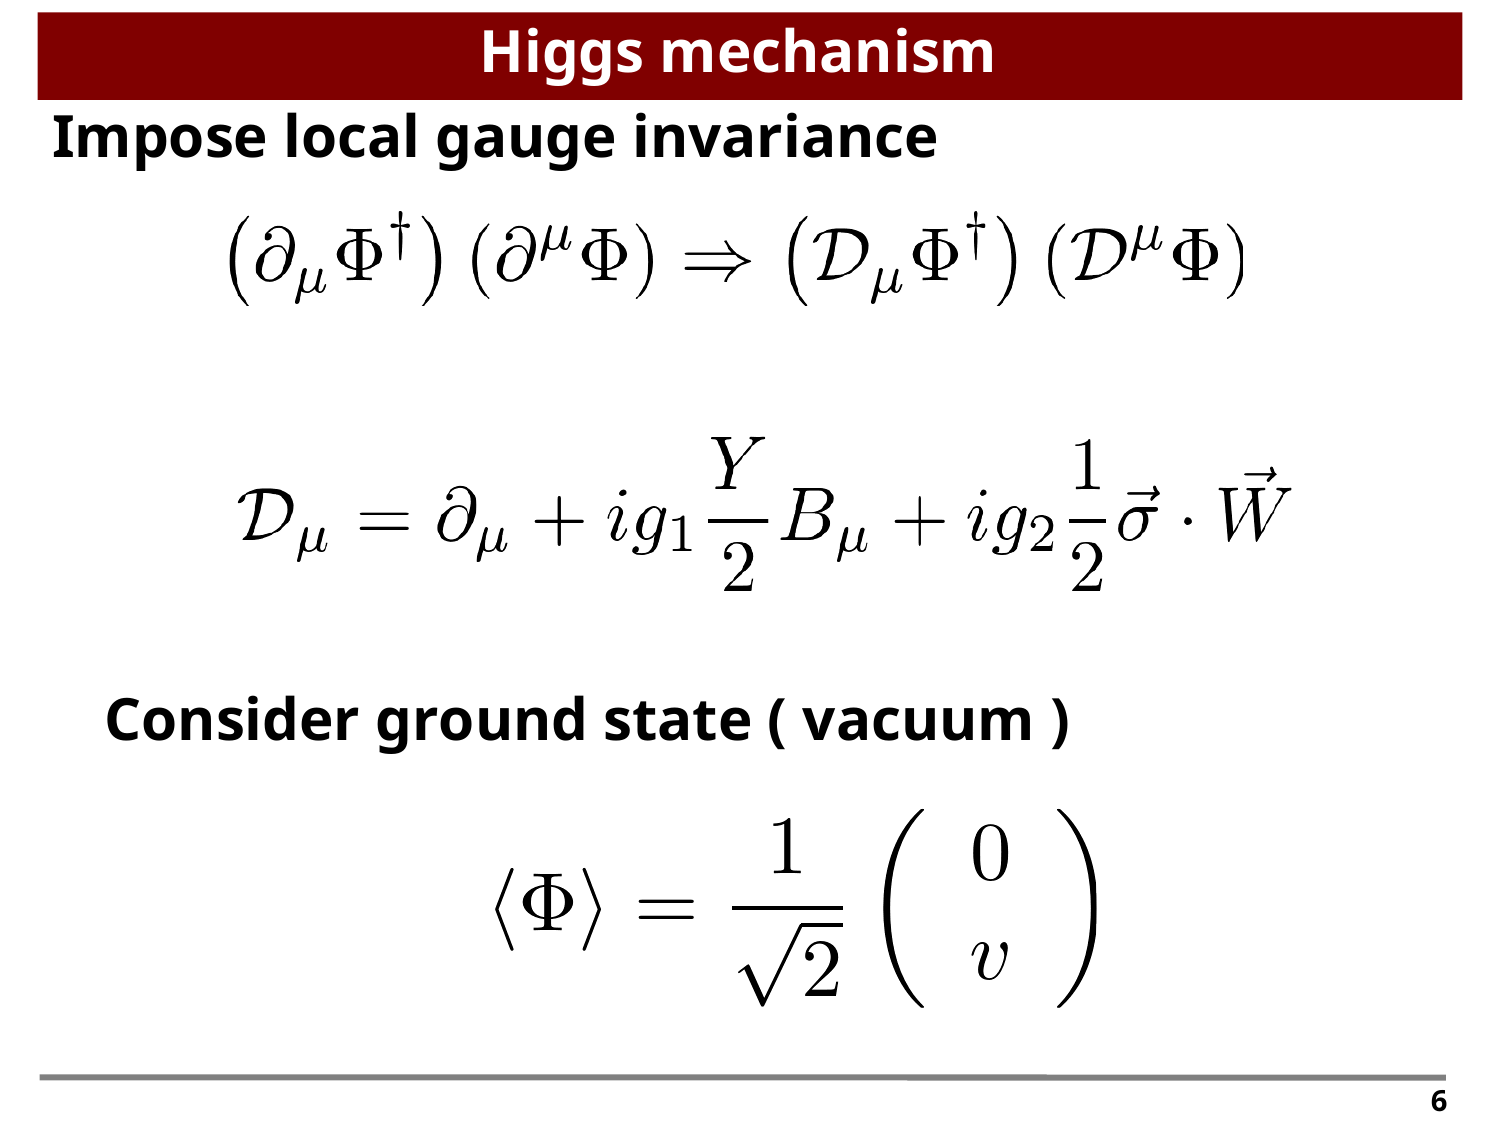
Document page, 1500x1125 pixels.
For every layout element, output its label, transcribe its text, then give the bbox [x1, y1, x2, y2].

list Impose local gauge invariance [37, 99, 1444, 225]
title Higgs mechanism [132, 12, 1345, 96]
text_box Consider ground state ( vacuum ) [90, 675, 1231, 760]
picture [237, 436, 1292, 591]
picture [495, 808, 1097, 1008]
picture [229, 211, 1243, 306]
